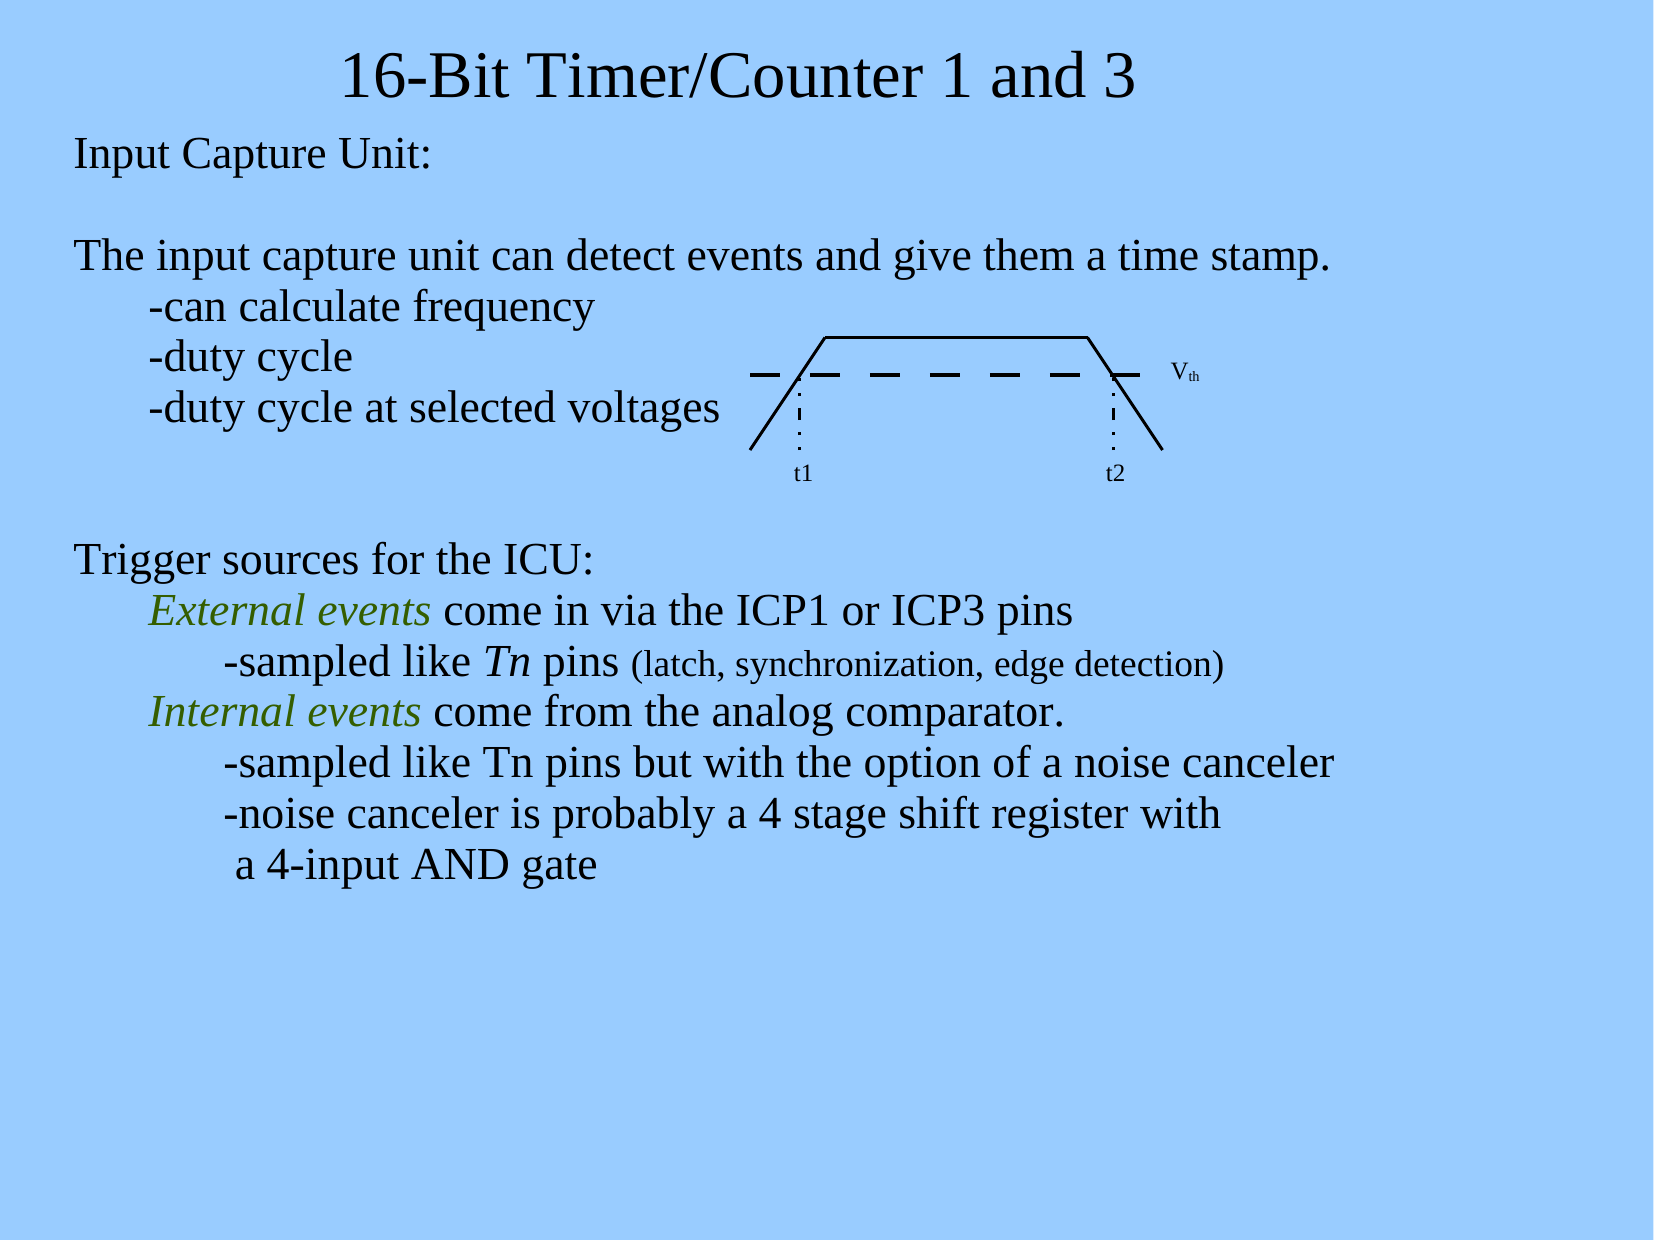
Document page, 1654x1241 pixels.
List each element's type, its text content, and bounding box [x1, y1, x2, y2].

text_box Vth [1170, 357, 1200, 394]
text_box Input Capture Unit: The input capture unit can detect events and give them a time stamp. -can calculate frequency -duty cycle -duty cycle at selected voltages Trigger sources for the ICU: External events come in via the ICP1 or ICP3 pins -sampled like Tn pins (latch, synchronization, edge detection) Internal events come from the analog comparator. -sampled like Tn pins but with the option of a noise canceler -noise canceler is probably a 4 stage shift register with a 4-input AND gate [73, 128, 1574, 1241]
text_box 16-Bit Timer/Counter 1 and 3 [339, 38, 1201, 113]
text_box t1 [794, 459, 814, 488]
text_box t2 [1105, 459, 1126, 488]
text_box [82, 212, 1549, 826]
